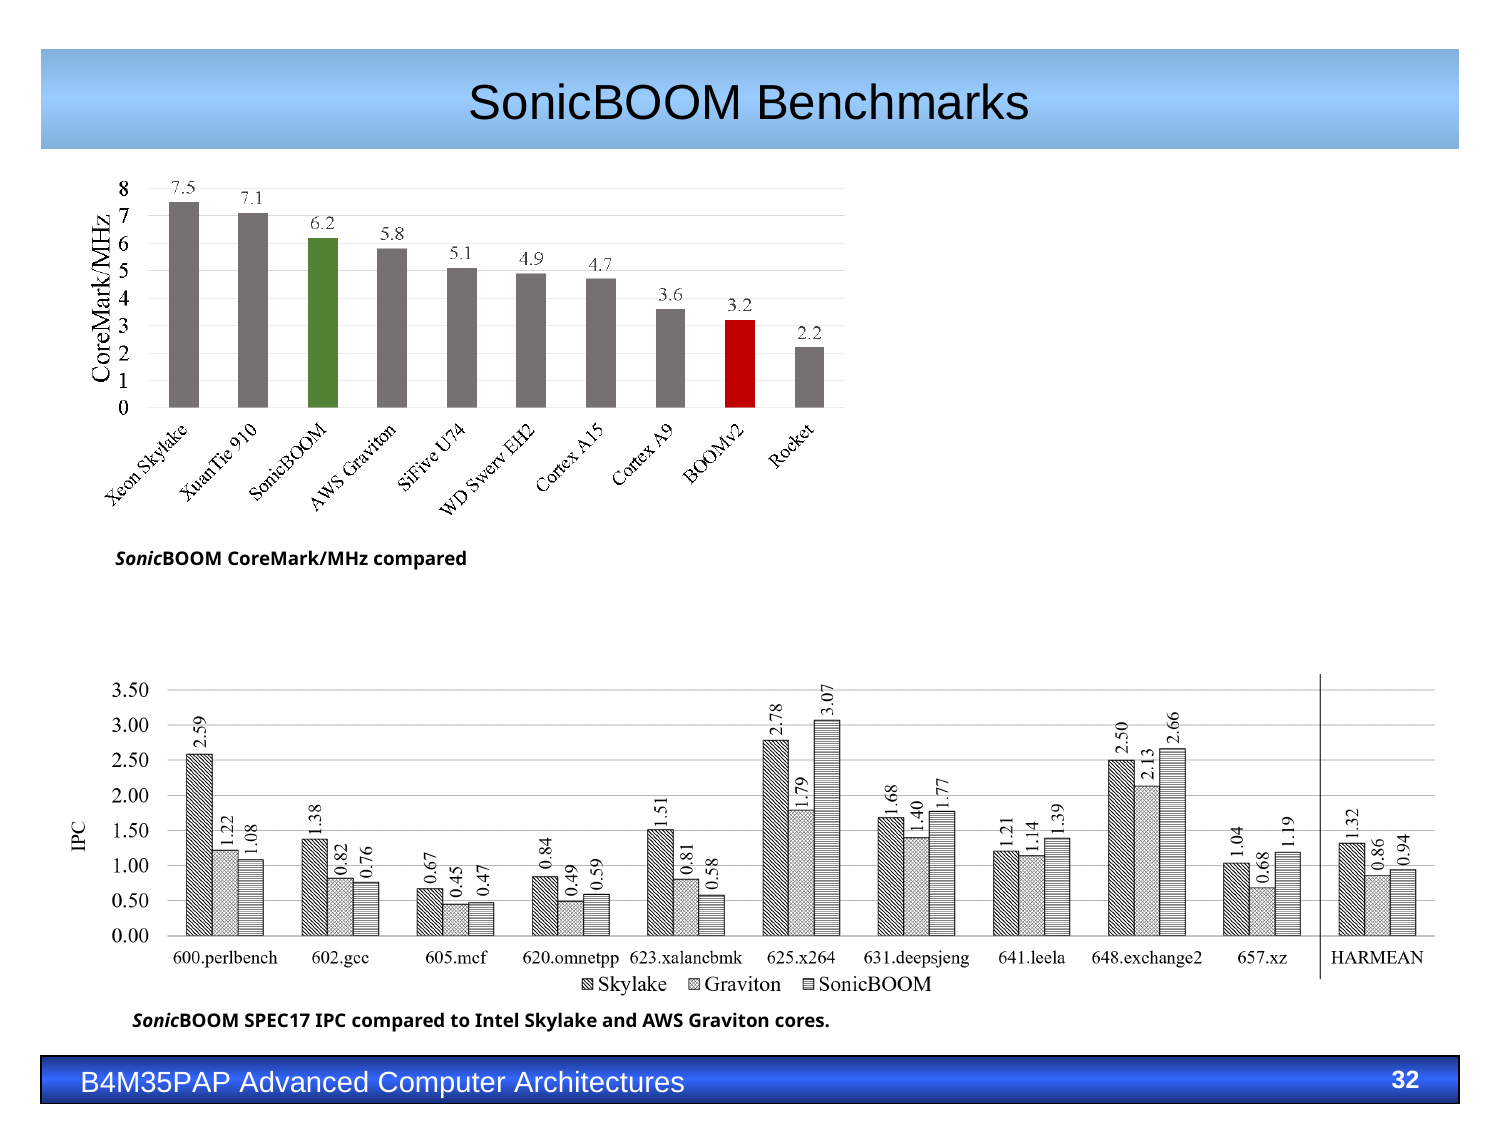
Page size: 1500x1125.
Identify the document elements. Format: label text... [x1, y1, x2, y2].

text_box SonicBOOM SPEC17 IPC compared to Intel Skylake and AWS Graviton cores. [117, 999, 950, 1037]
text_box SonicBOOM CoreMark/MHz compared [100, 538, 526, 575]
title SonicBOOM Benchmarks [41, 49, 1459, 149]
picture [60, 674, 1438, 1000]
picture [75, 174, 853, 526]
